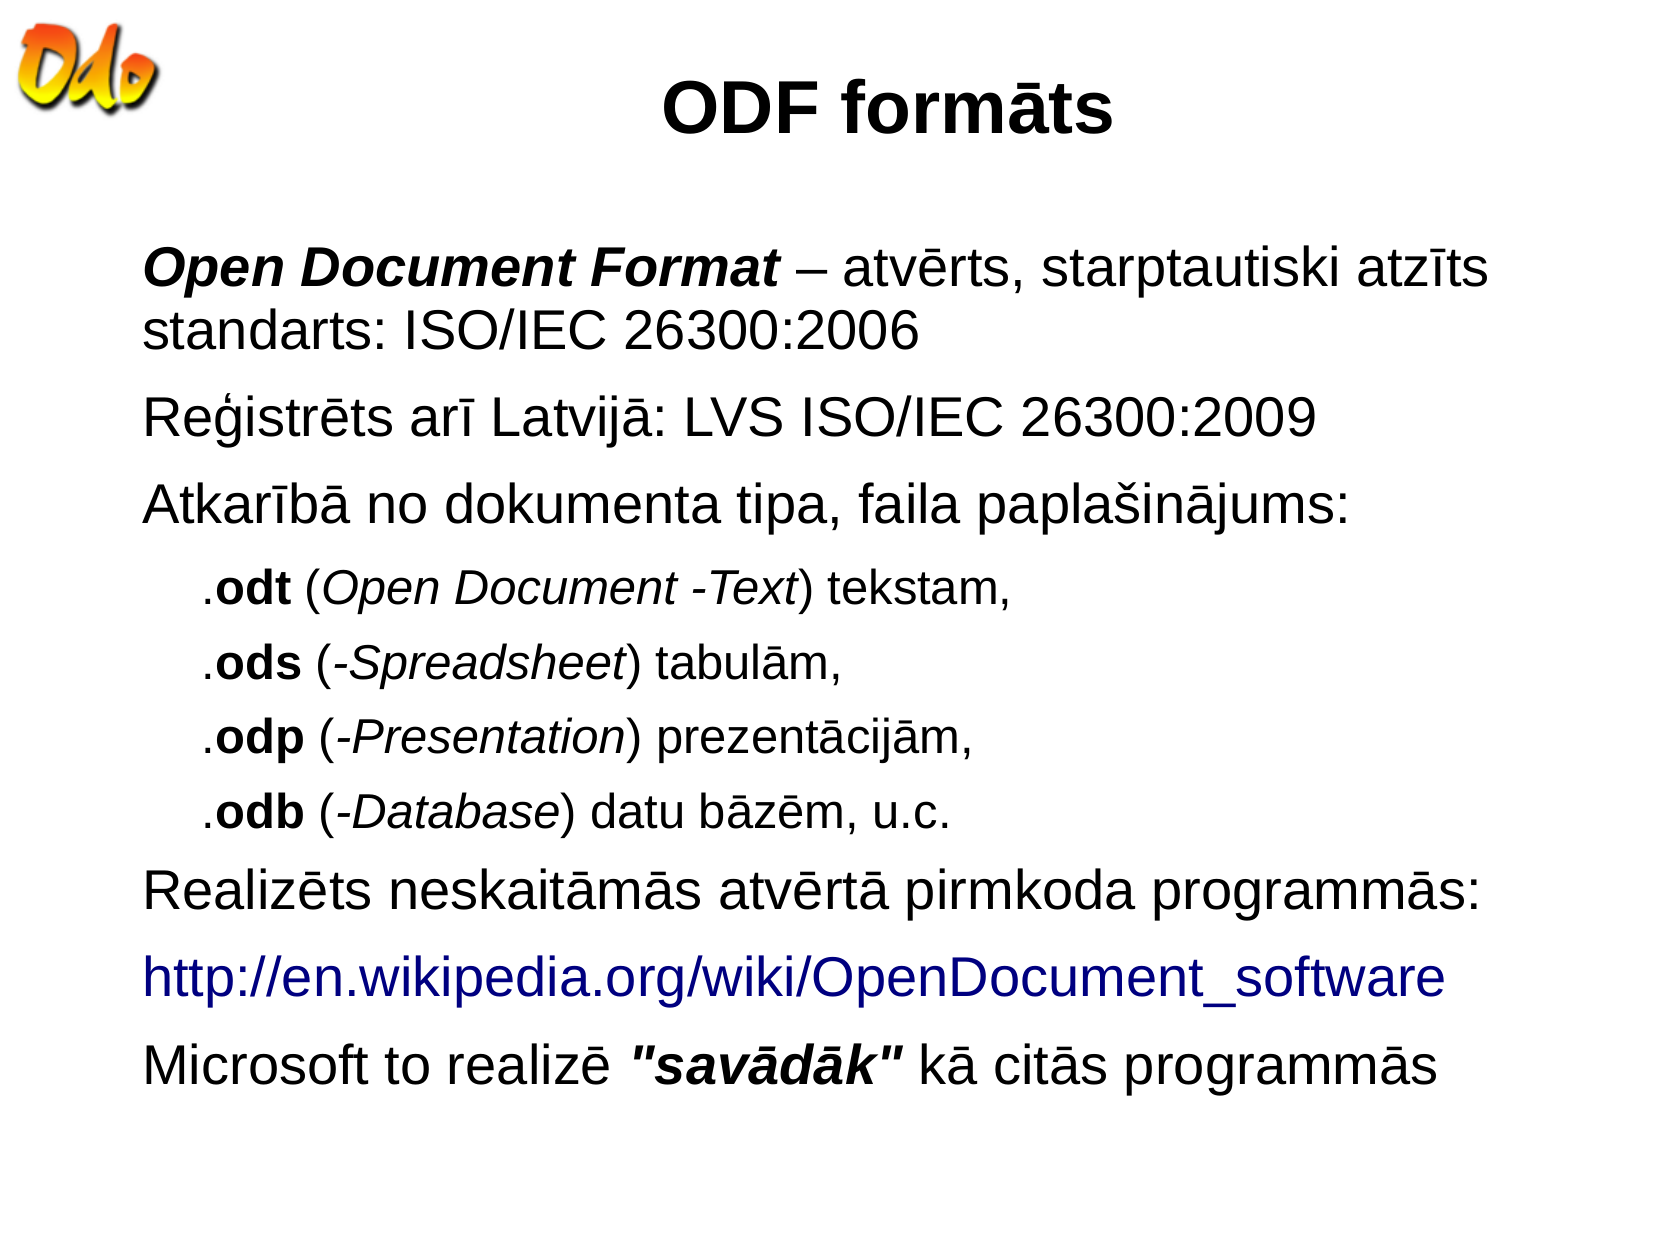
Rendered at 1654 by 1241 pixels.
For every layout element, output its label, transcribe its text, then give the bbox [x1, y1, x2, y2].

list Open Document Format – atvērts, starptautiski atzīts standarts: ISO/IEC 26300:2006 Reģistrēts arī Latvijā: LVS ISO/IEC 26300:2009 Atkarībā no dokumenta tipa, faila paplašinājums: .odt (Open Document -Text) tekstam, .ods (-Spreadsheet) tabulām, .odp (-Presentation) prezentācijām, .odb (-Database) datu bāzēm, u.c. Realizēts neskaitāmās atvērtā pirmkoda programmās: http://en.wikipedia.org/wiki/OpenDocument_software Microsoft to realizē "savādāk" kā citās programmās [82, 236, 1636, 1107]
title ODF formāts [206, 49, 1571, 166]
picture [11, 8, 167, 125]
